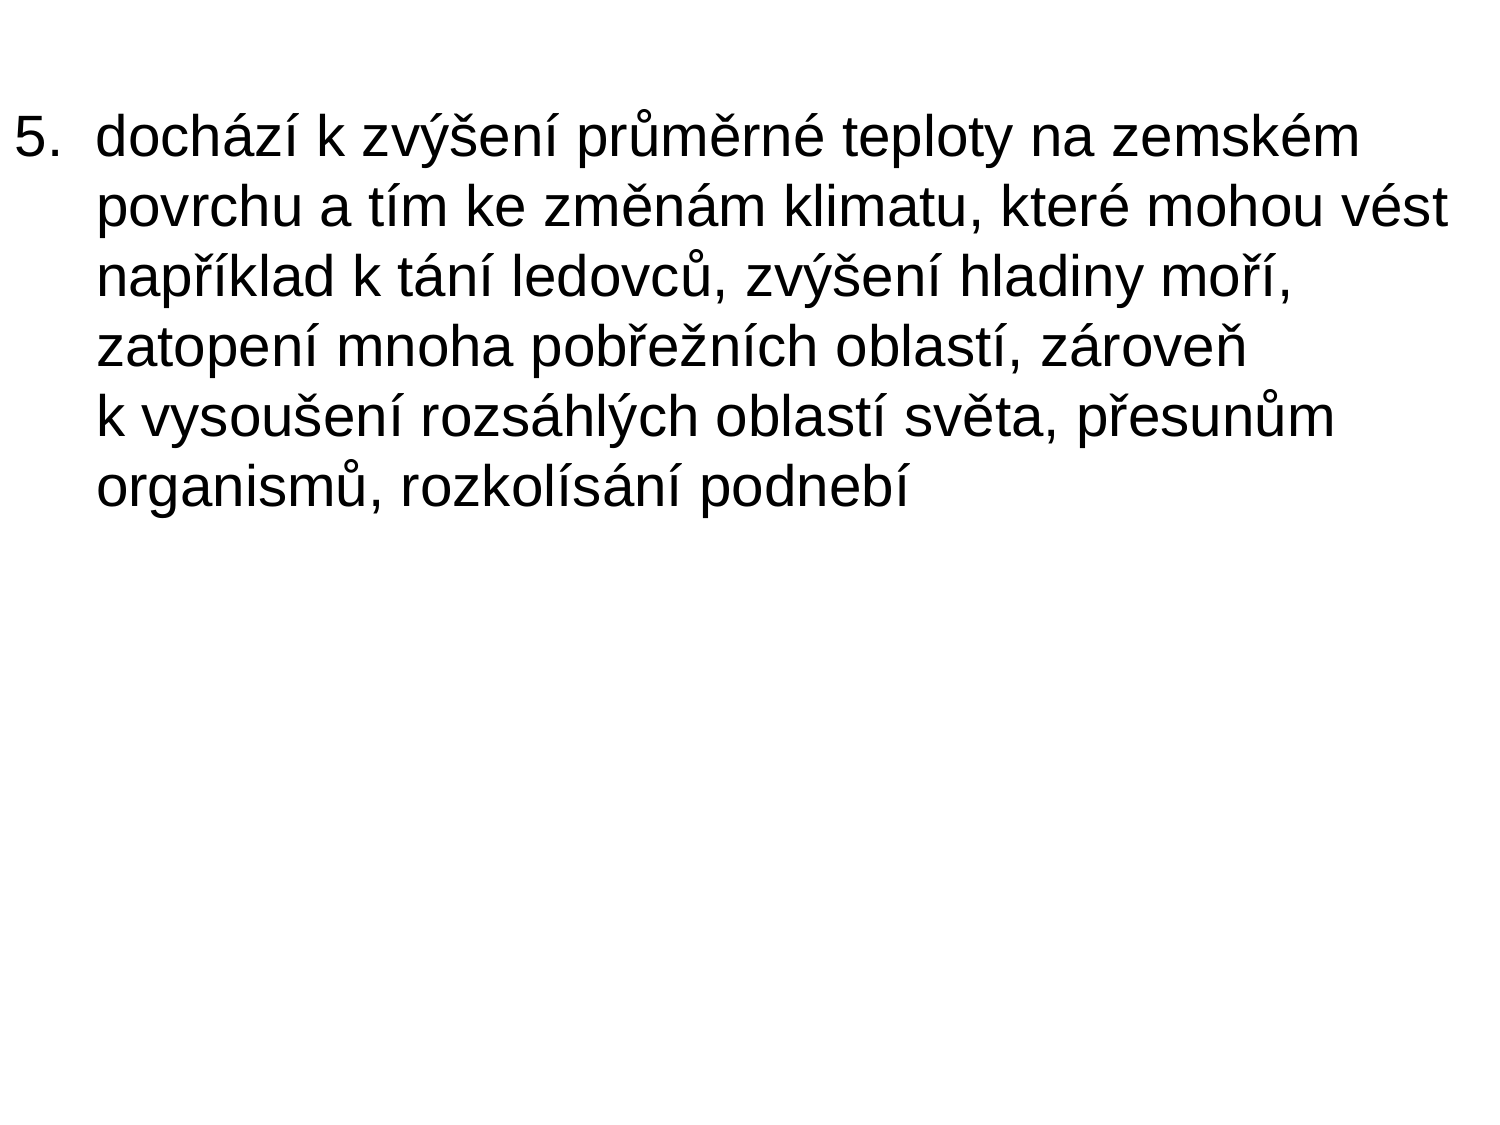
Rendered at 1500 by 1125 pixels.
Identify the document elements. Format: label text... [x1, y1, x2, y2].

text_box 5. dochází k zvýšení průměrné teploty na zemském povrchu a tím ke změnám klimatu, které mohou vést například k tání ledovců, zvýšení hladiny moří, zatopení mnoha pobřežních oblastí, zároveň k vysoušení rozsáhlých oblastí světa, přesunům organismů, rozkolísání podnebí [0, 90, 1500, 596]
